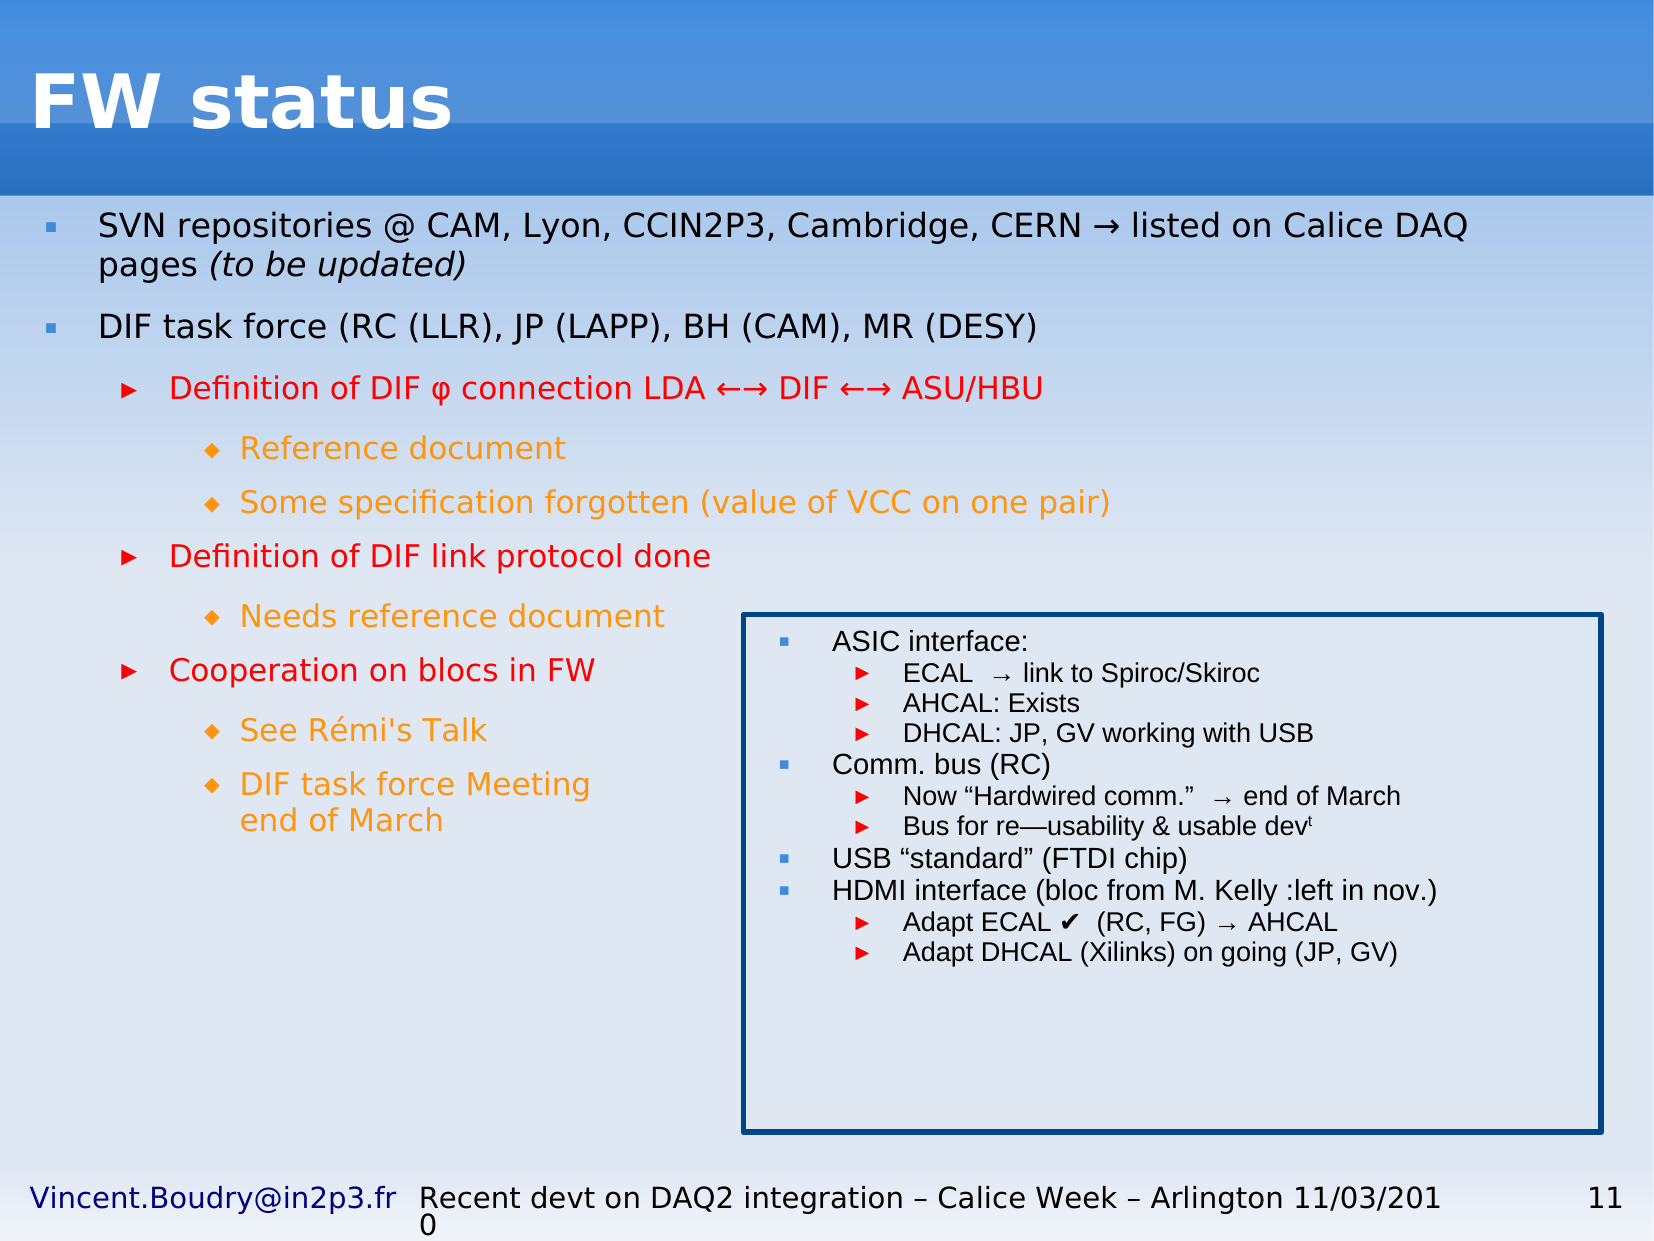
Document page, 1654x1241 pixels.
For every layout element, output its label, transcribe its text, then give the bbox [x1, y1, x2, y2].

title FW status [29, 7, 1654, 200]
text_box ASIC interface: ECAL → link to Spiroc/Skiroc AHCAL: Exists DHCAL: JP, GV working with USB Comm. bus (RC) Now “Hardwired comm.” → end of March Bus for re—usability & usable devt USB “standard” (FTDI chip) HDMI interface (bloc from M. Kelly :left in nov.) Adapt ECAL ✔ (RC, FG) → AHCAL Adapt DHCAL (Xilinks) on going (JP, GV) [743, 614, 1602, 1133]
picture [0, 0, 1654, 1241]
list SVN repositories @ CAM, Lyon, CCIN2P3, Cambridge, CERN → listed on Calice DAQ pages (to be updated) DIF task force (RC (LLR), JP (LAPP), BH (CAM), MR (DESY) Definition of DIF φ connection LDA ←→ DIF ←→ ASU/HBU Reference document Some specification forgotten (value of VCC on one pair) Definition of DIF link protocol done Needs reference document Cooperation on blocs in FW See Rémi's Talk DIF task force Meeting end of March [27, 206, 1563, 1108]
